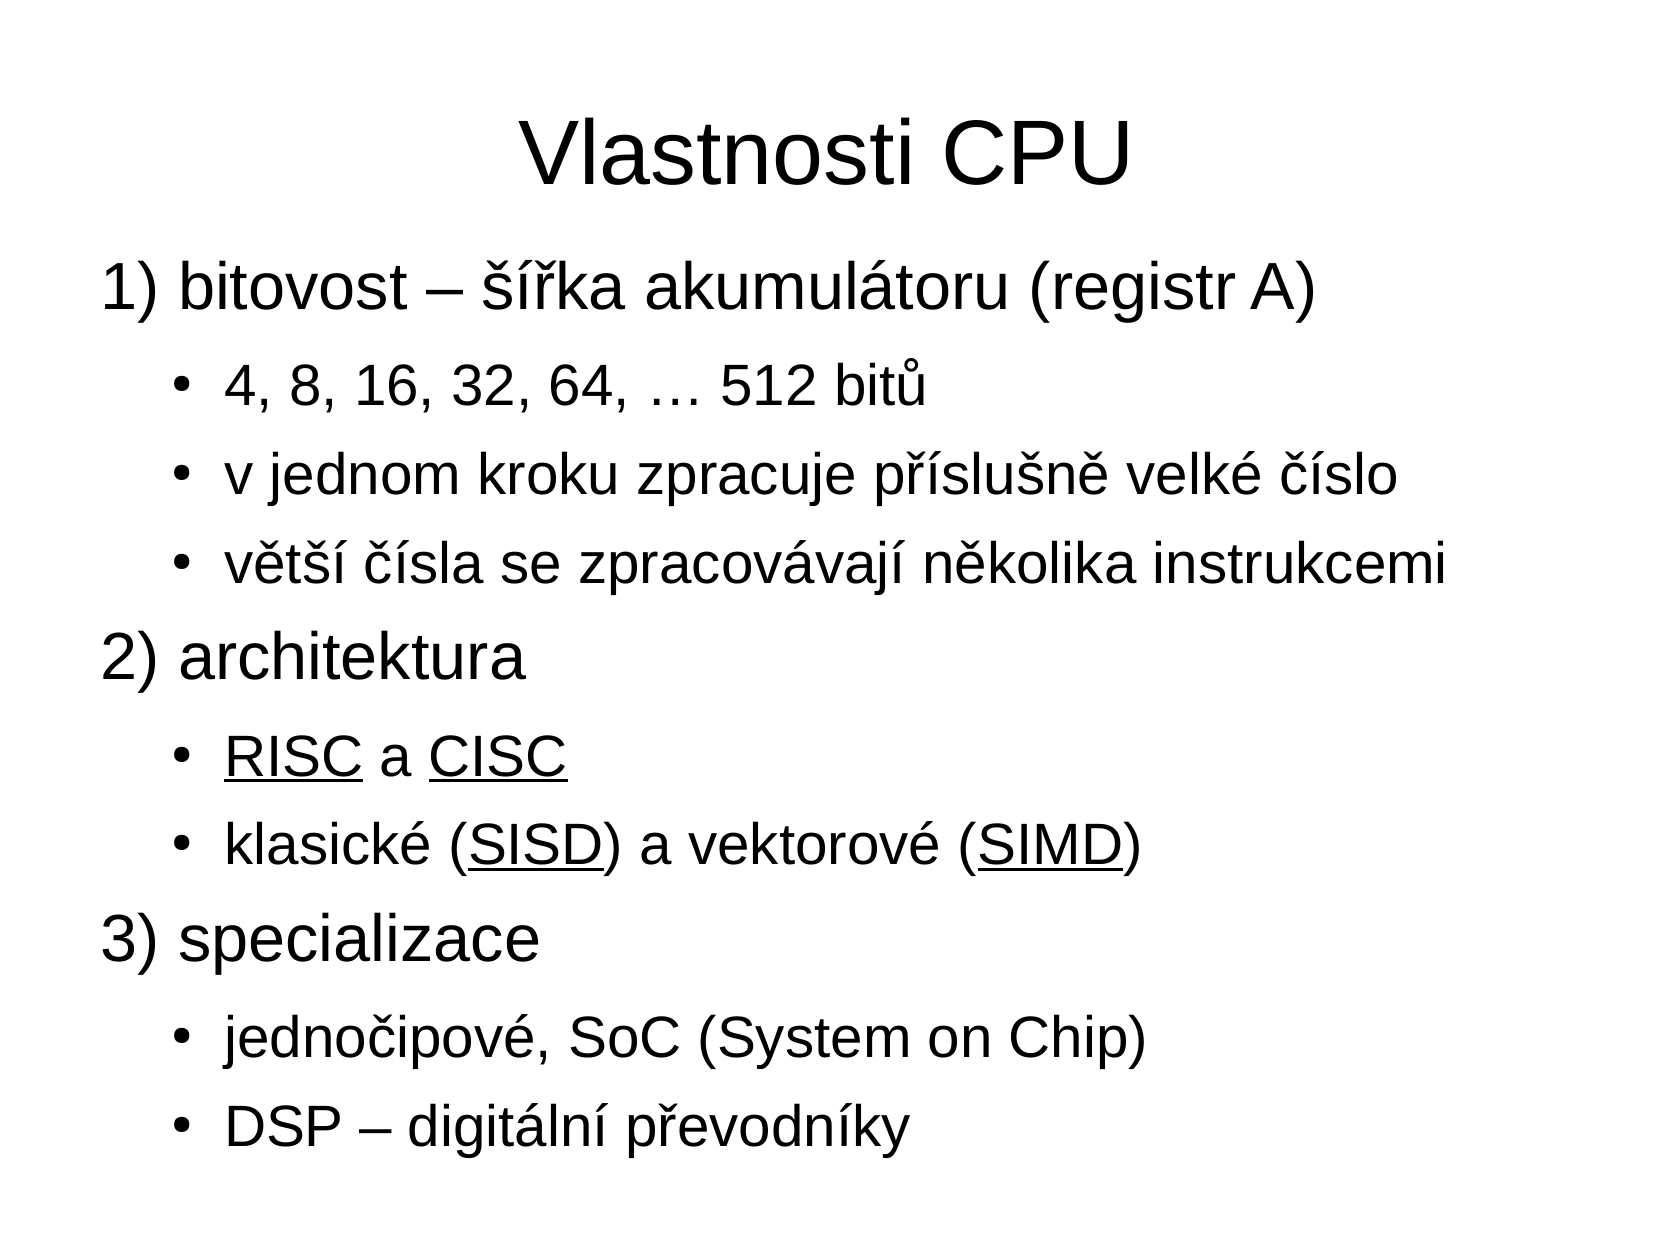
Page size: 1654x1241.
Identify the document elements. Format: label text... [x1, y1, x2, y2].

title Vlastnosti CPU [82, 56, 1571, 248]
list bitovost – šířka akumulátoru (registr A) 4, 8, 16, 32, 64, … 512 bitů v jednom kroku zpracuje příslušně velké číslo větší čísla se zpracovávají několika instrukcemi architektura RISC a CISC klasické (SISD) a vektorové (SIMD) specializace jednočipové, SoC (System on Chip) DSP – digitální převodníky [82, 248, 1571, 1159]
